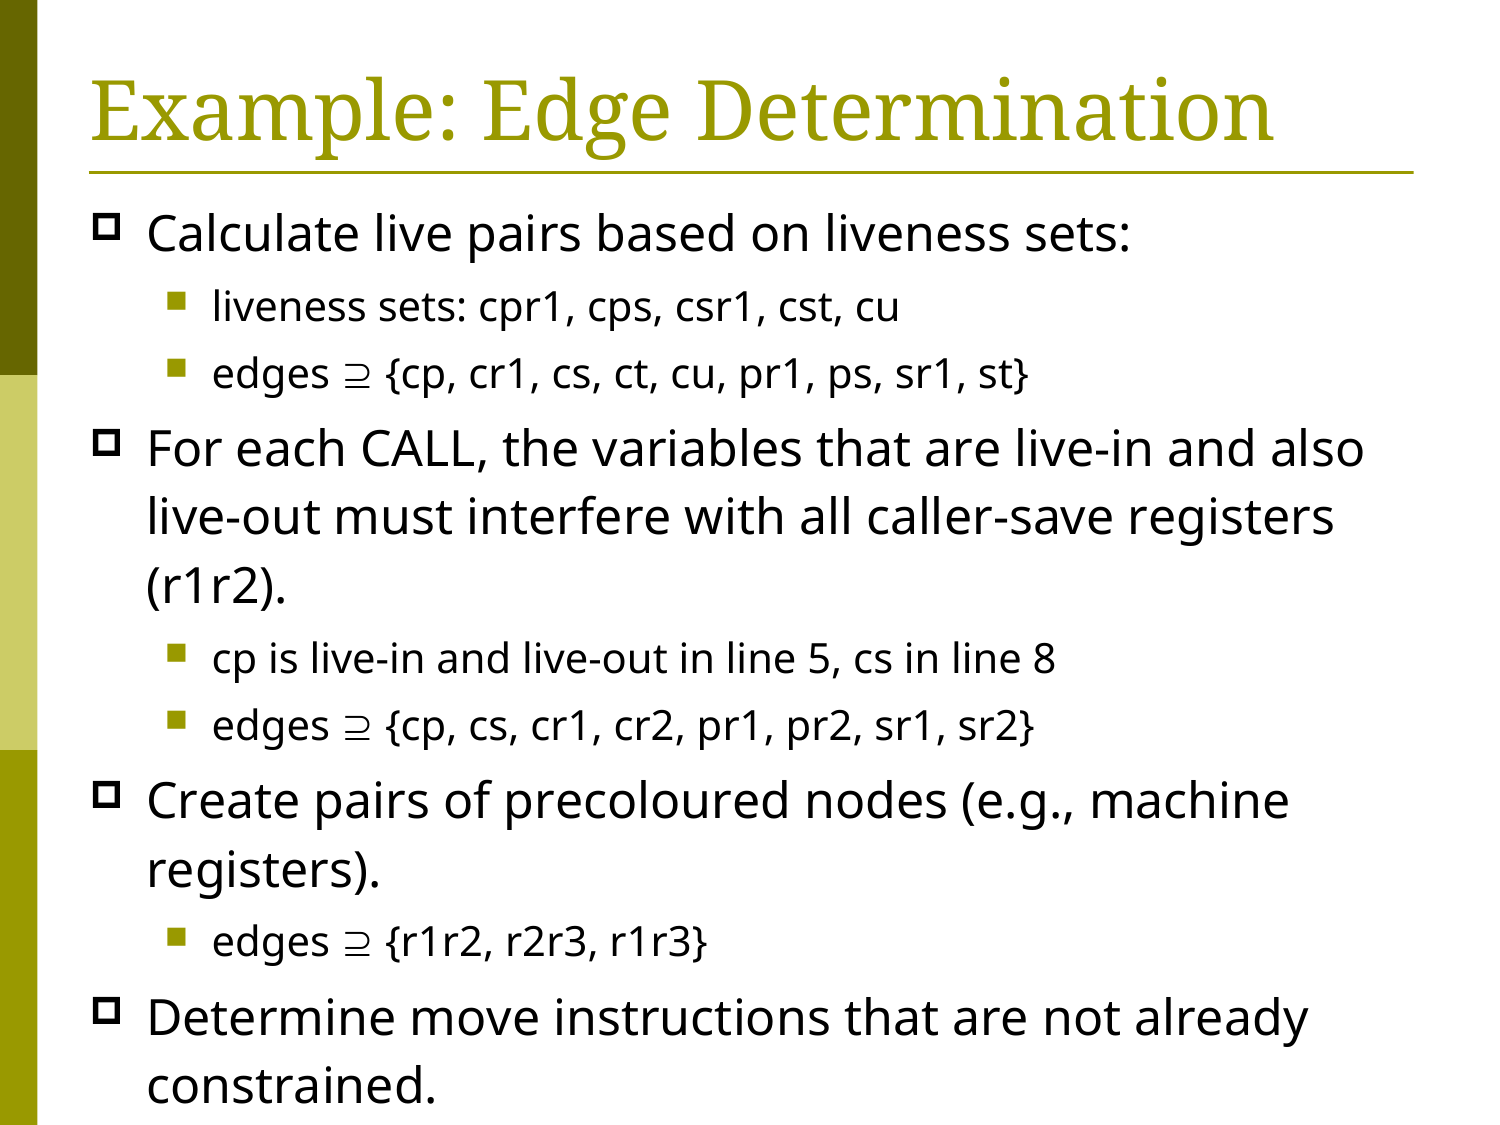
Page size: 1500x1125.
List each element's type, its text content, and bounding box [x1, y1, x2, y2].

title Example: Edge Determination [75, 45, 1426, 173]
list Calculate live pairs based on liveness sets: liveness sets: cpr1, cps, csr1, cst, cu edges  {cp, cr1, cs, ct, cu, pr1, ps, sr1, st} For each CALL, the variables that are live-in and also live-out must interfere with all caller-save registers (r1r2). cp is live-in and live-out in line 5, cs in line 8 edges  {cp, cs, cr1, cr2, pr1, pr2, sr1, sr2} Create pairs of precoloured nodes (e.g., machine registers). edges  {r1r2, r2r3, r1r3} Determine move instructions that are not already constrained. moves = {cr3, tr1, ur1} (constrained = {pr1, sr1}) [75, 190, 1426, 1125]
